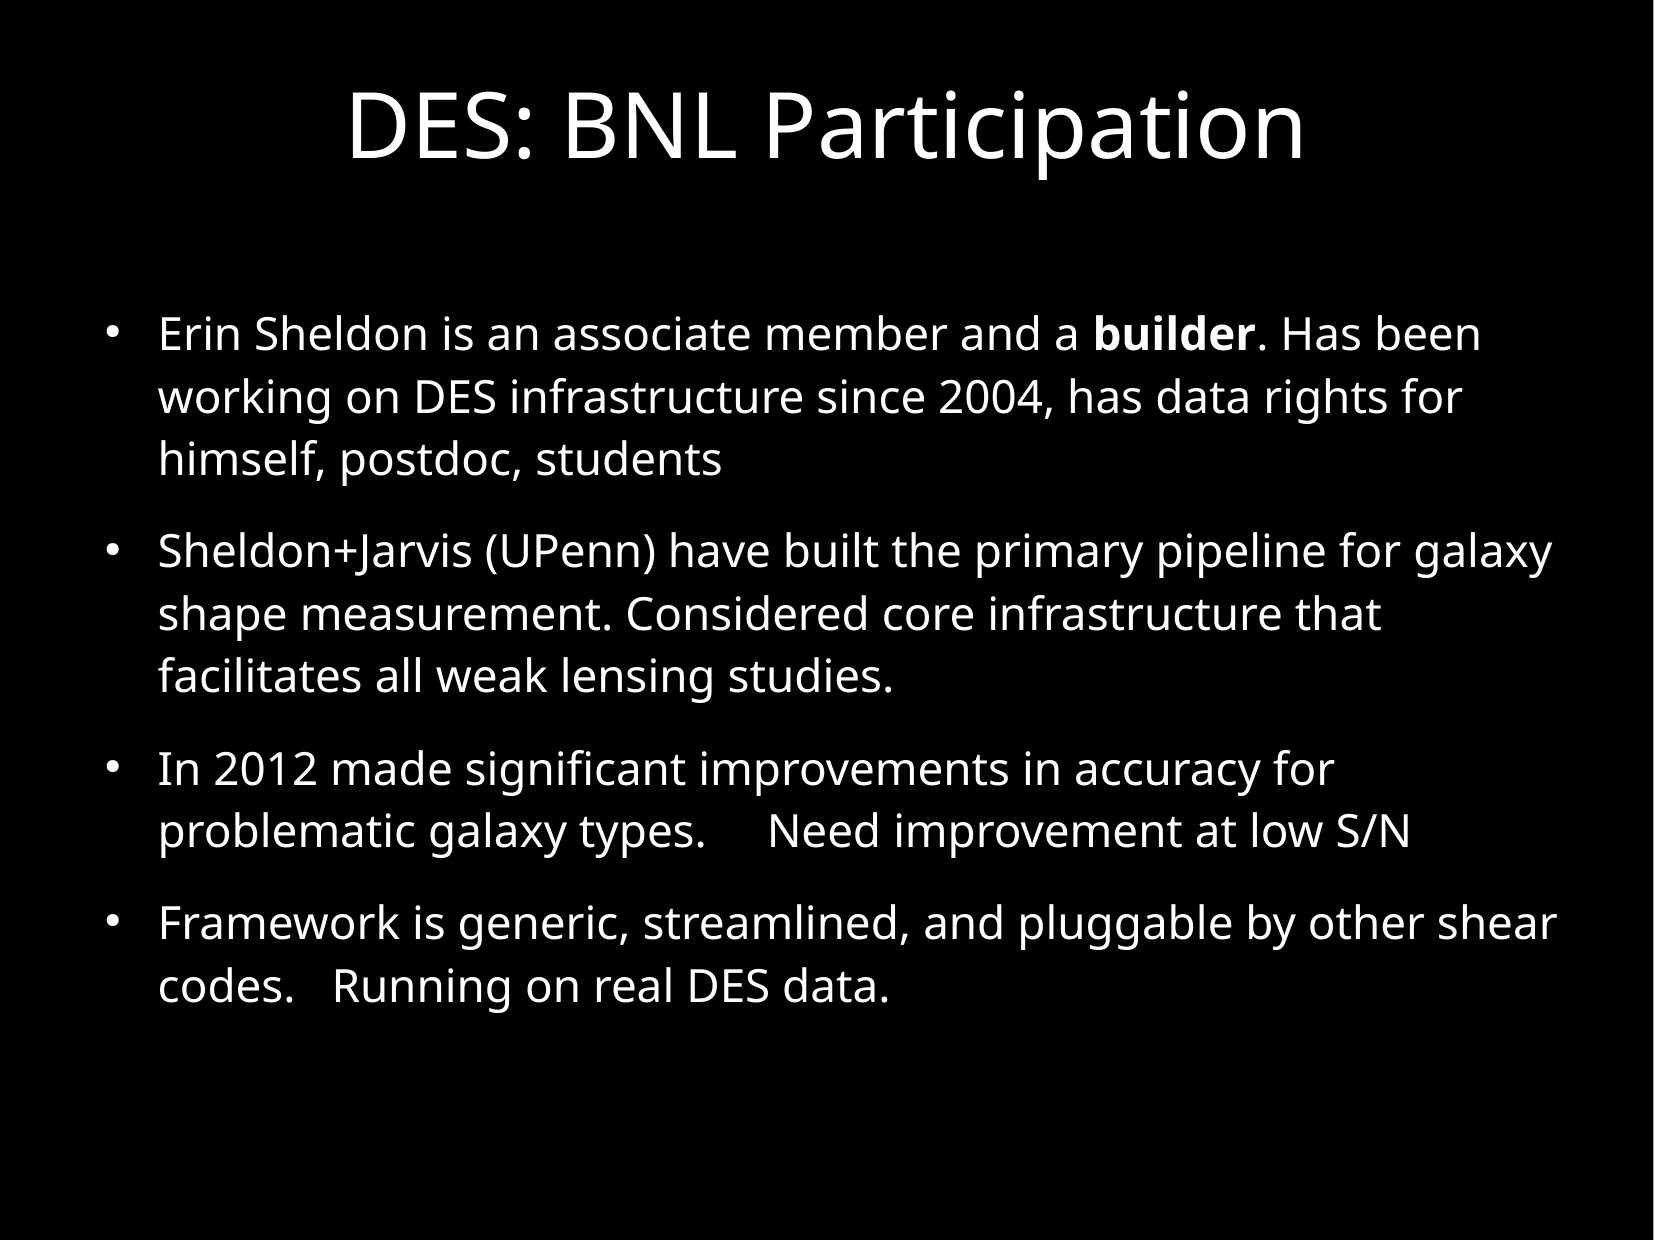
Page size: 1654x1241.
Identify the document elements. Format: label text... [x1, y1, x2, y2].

title DES: BNL Participation [82, 27, 1571, 220]
list Erin Sheldon is an associate member and a builder. Has been working on DES infrastructure since 2004, has data rights for himself, postdoc, students Sheldon+Jarvis (UPenn) have built the primary pipeline for galaxy shape measurement. Considered core infrastructure that facilitates all weak lensing studies. In 2012 made significant improvements in accuracy for problematic galaxy types. Need improvement at low S/N Framework is generic, streamlined, and pluggable by other shear codes. Running on real DES data. [86, 301, 1576, 1015]
